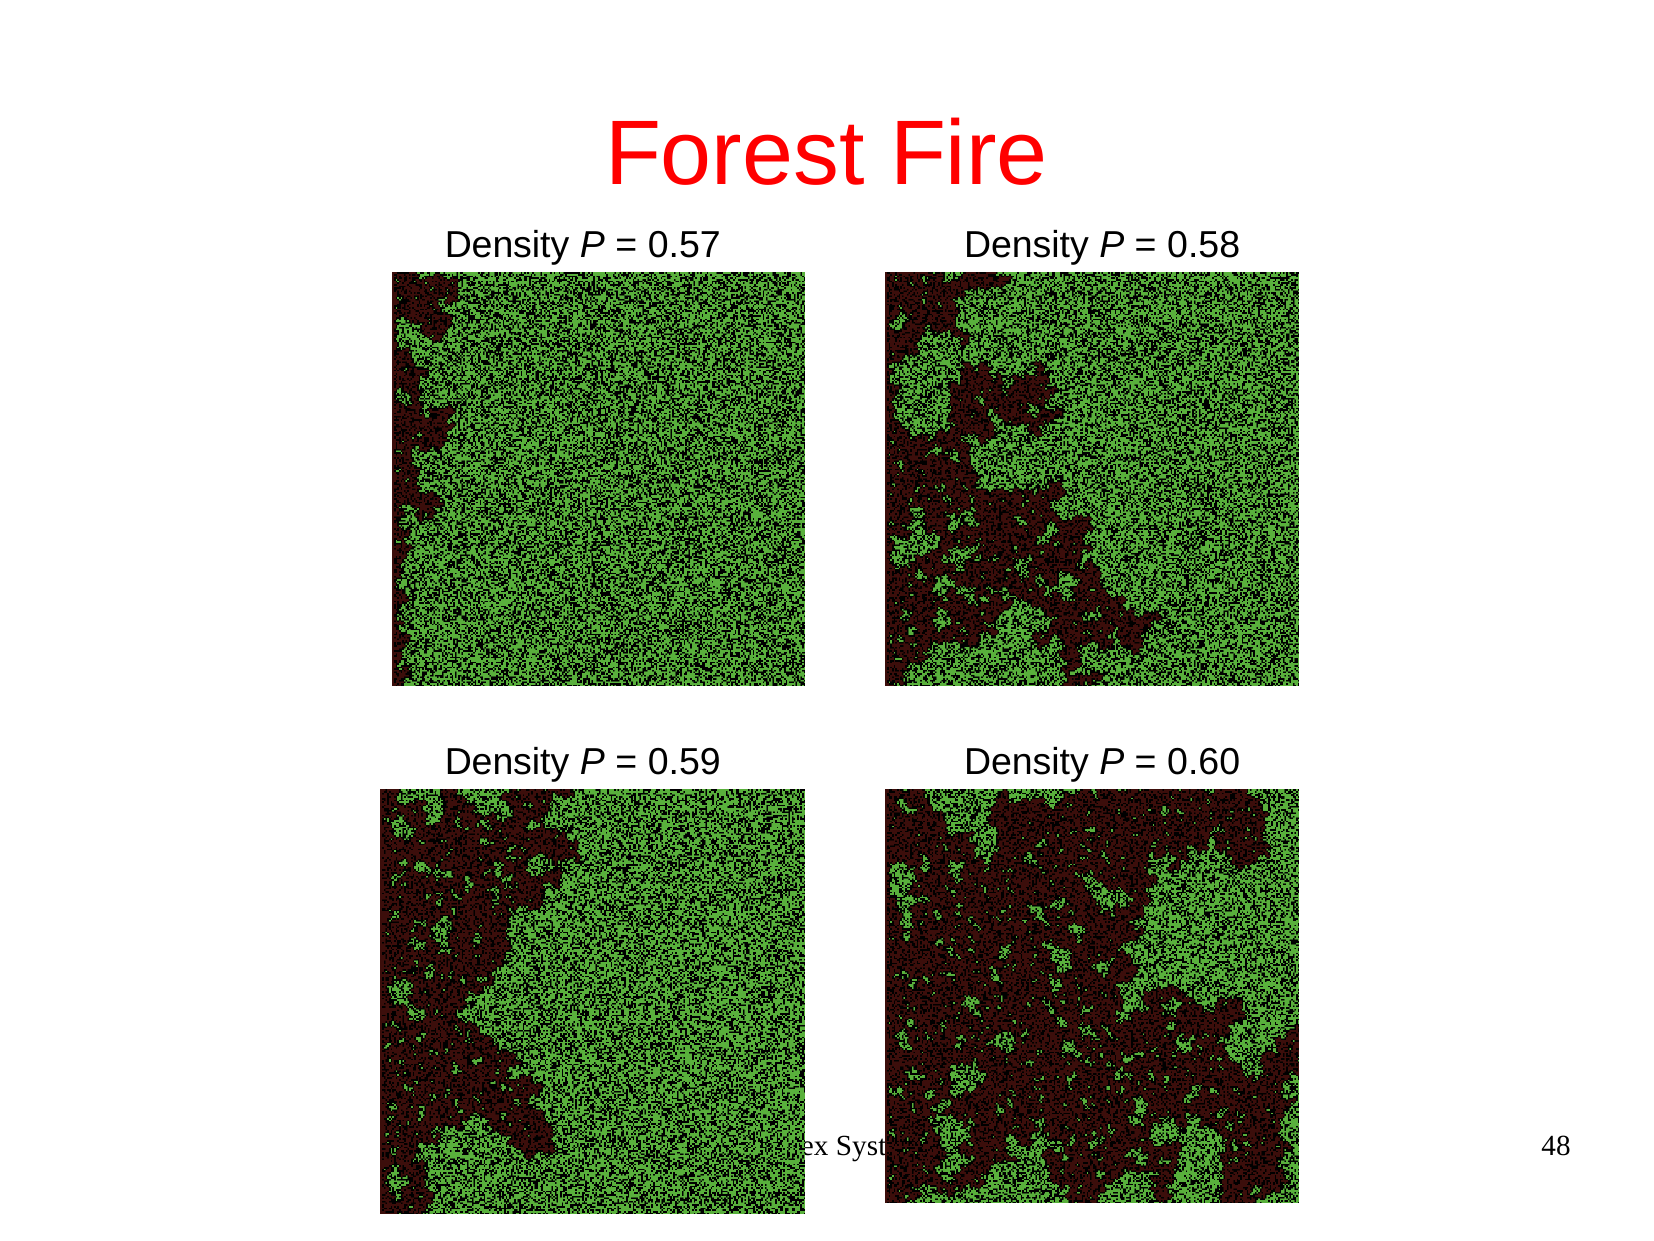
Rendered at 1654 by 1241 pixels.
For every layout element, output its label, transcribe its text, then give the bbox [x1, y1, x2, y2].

text_box Density P = 0.60 [949, 732, 1255, 790]
picture [885, 272, 1299, 686]
text_box Density P = 0.58 [949, 215, 1255, 273]
picture [380, 789, 805, 1214]
text_box Density P = 0.57 [429, 215, 736, 273]
text_box Density P = 0.59 [429, 732, 736, 790]
title Forest Fire [82, 49, 1571, 257]
picture [392, 272, 805, 686]
picture [885, 789, 1299, 1203]
